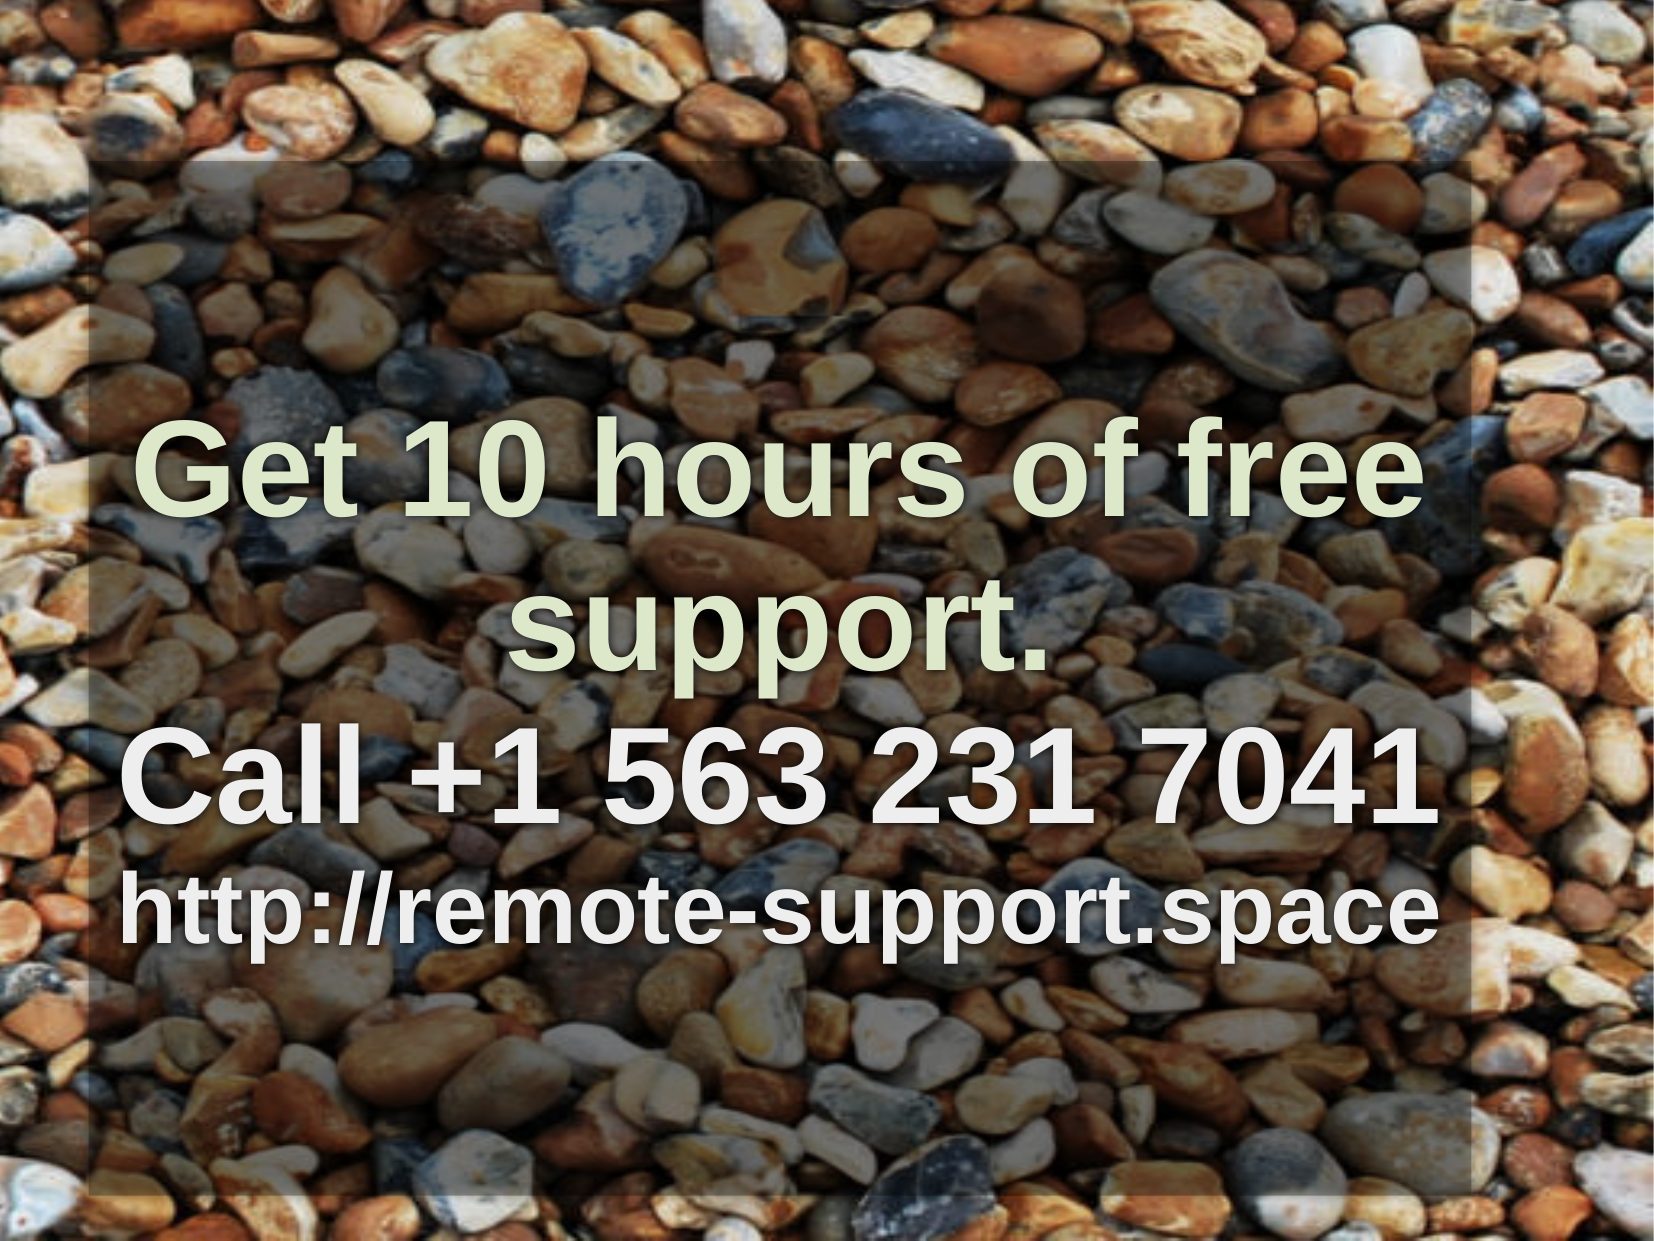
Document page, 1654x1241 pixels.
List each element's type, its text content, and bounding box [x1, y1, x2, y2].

text_box Get 10 hours of free support. Call +1 563 231 7041 http://remote-support.space [88, 161, 1472, 1196]
picture [0, 0, 1654, 1241]
